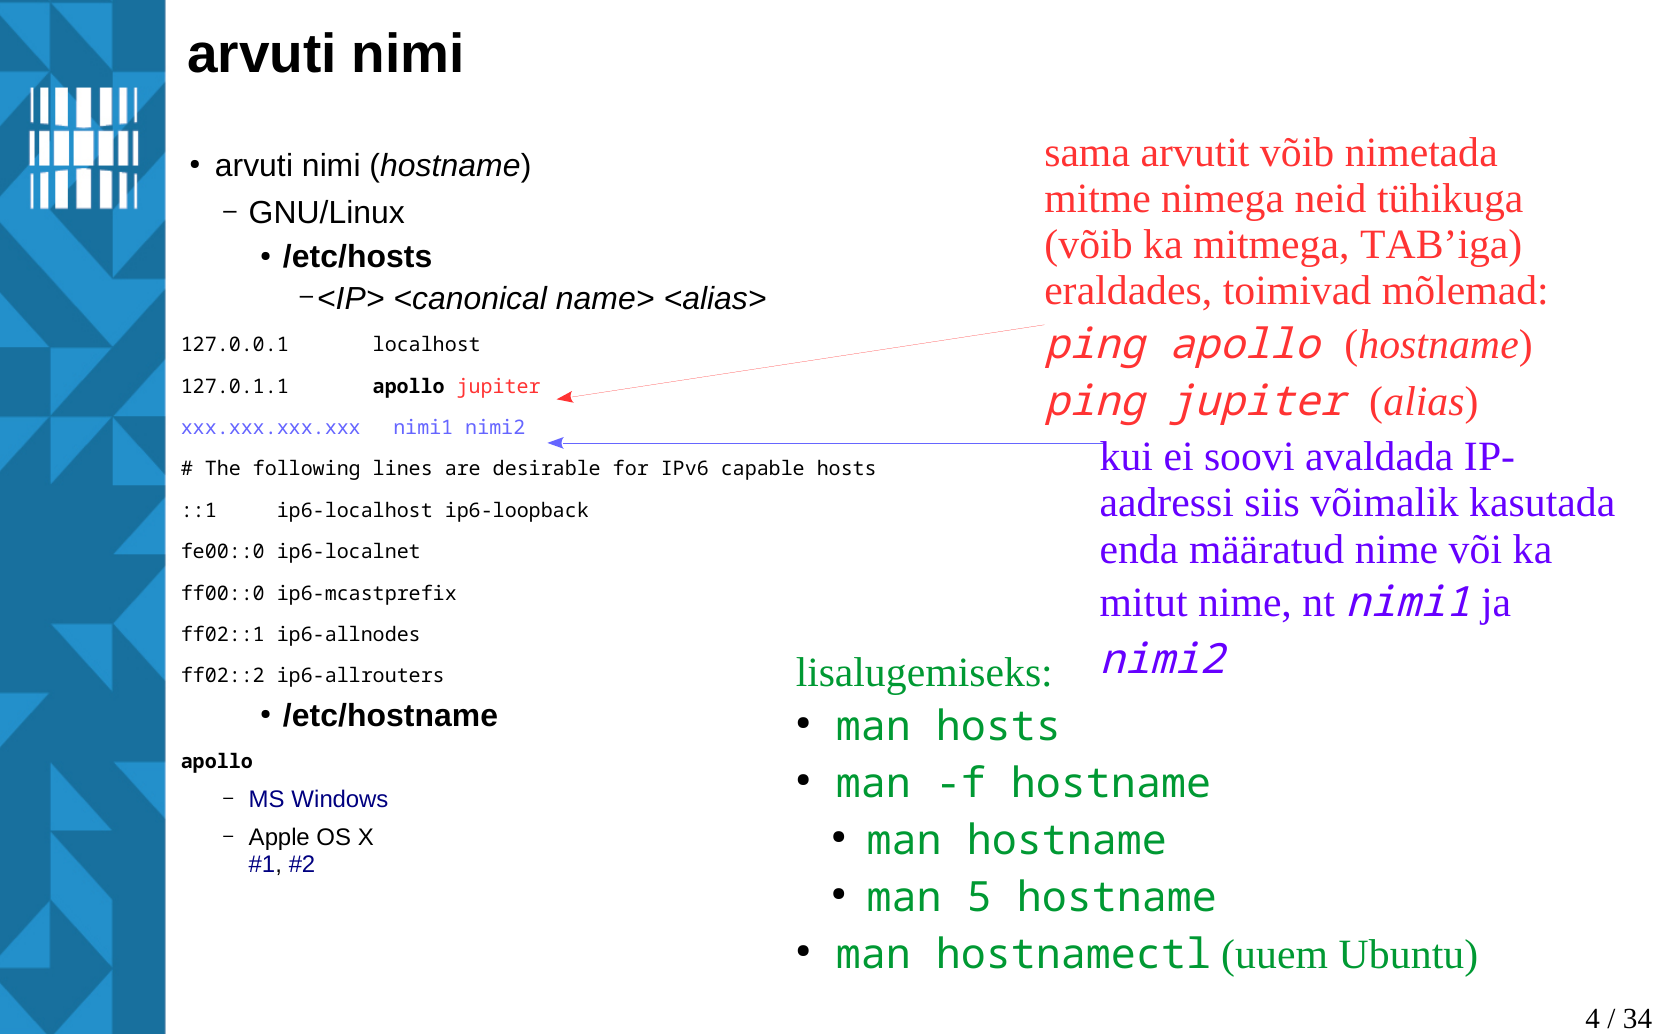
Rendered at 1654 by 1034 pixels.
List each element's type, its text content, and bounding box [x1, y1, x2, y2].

text_box kui ei soovi avaldada IP-aadressi siis võimalik kasutada enda määratud nime või ka mitut nime, nt nimi1 ja nimi2 [1099, 433, 1625, 687]
title arvuti nimi [187, 11, 1498, 95]
text_box lisalugemiseks: man hosts man -f hostname man hostname man 5 hostname man hostnamectl (uuem Ubuntu) [795, 649, 1514, 981]
list arvuti nimi (hostname) GNU/Linux /etc/hosts <IP> <canonical name> <alias> 127.0.0.1 localhost 127.0.1.1 apollo jupiter xxx.xxx.xxx.xxx nimi1 nimi2 # The following lines are desirable for IPv6 capable hosts ::1 ip6-localhost ip6-loopback fe00::0 ip6-localnet ff00::0 ip6-mcastprefix ff02::1 ip6-allnodes ff02::2 ip6-allrouters /etc/hostname apollo MS Windows Apple OS X #1, #2 [180, 147, 1542, 891]
text_box sama arvutit võib nimetada mitme nimega neid tühikuga (võib ka mitmega, TAB’iga) eraldades, toimivad mõlemad: ping apollo (hostname) ping jupiter (alias) [1044, 128, 1569, 428]
